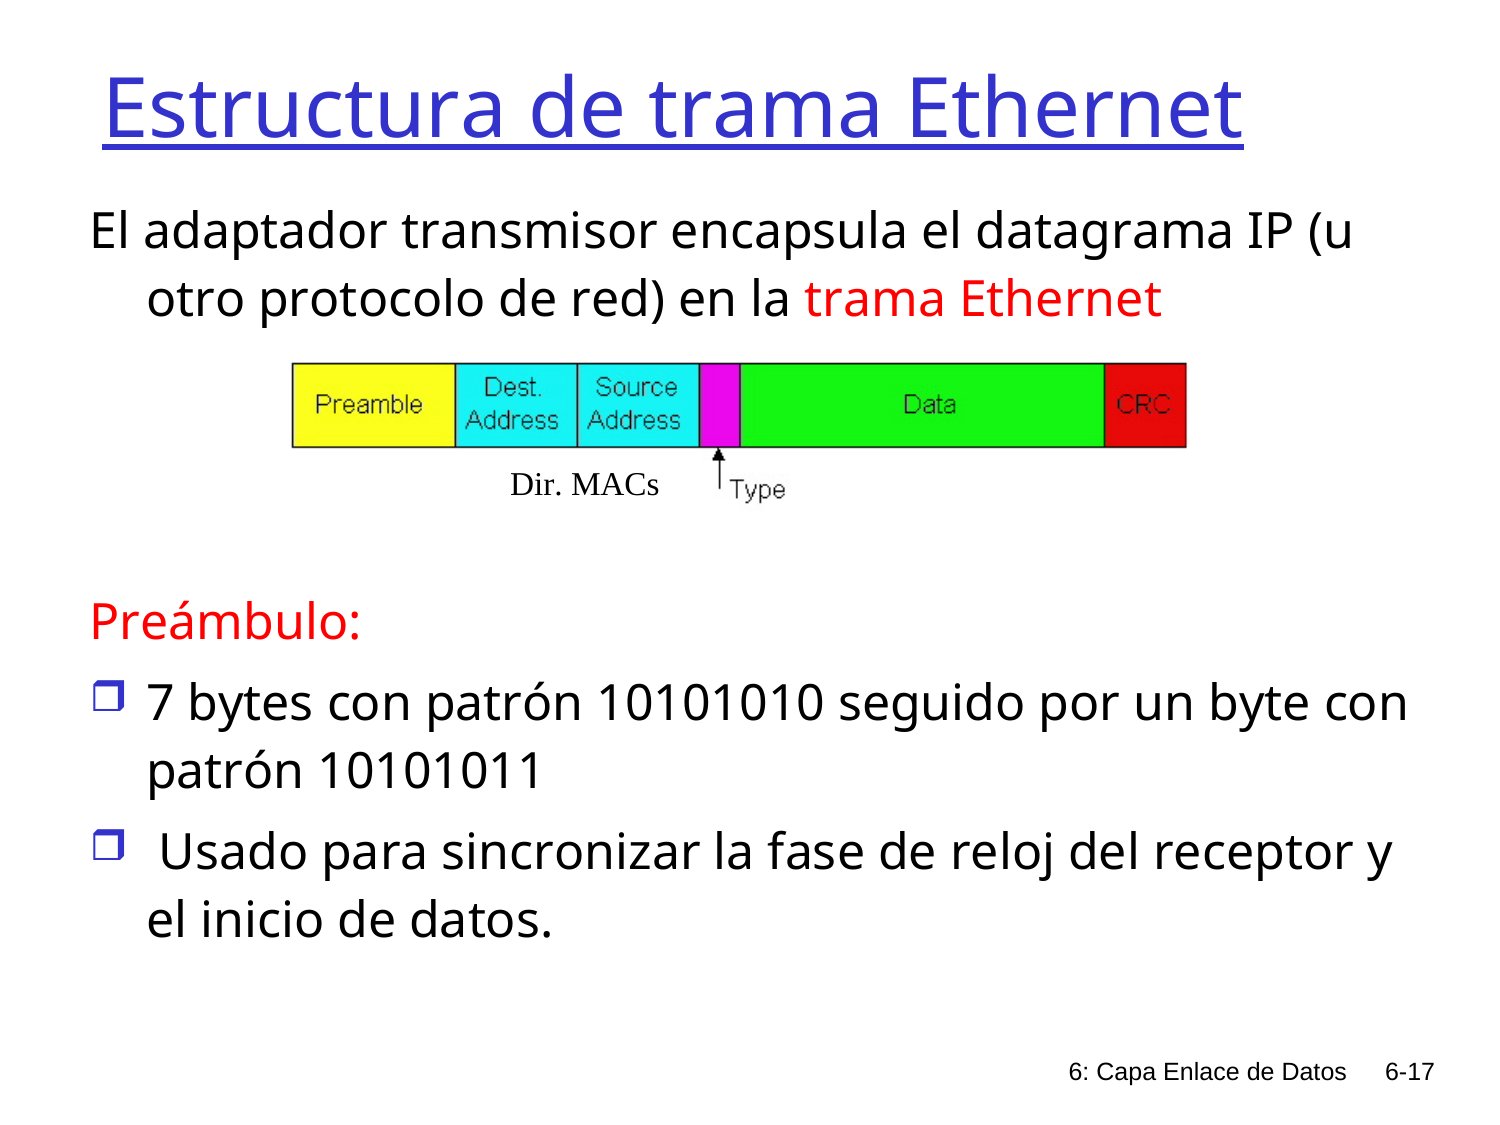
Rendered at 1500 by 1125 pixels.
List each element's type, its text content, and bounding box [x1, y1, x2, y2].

title Estructura de trama Ethernet [87, 23, 1363, 187]
text_box Dir. MACs [495, 454, 673, 510]
picture [289, 360, 1190, 516]
list El adaptador transmisor encapsula el datagrama IP (u otro protocolo de red) en la trama Ethernet Preámbulo: 7 bytes con patrón 10101010 seguido por un byte con patrón 10101011 Usado para sincronizar la fase de reloj del receptor y el inicio de datos. [75, 187, 1426, 1013]
